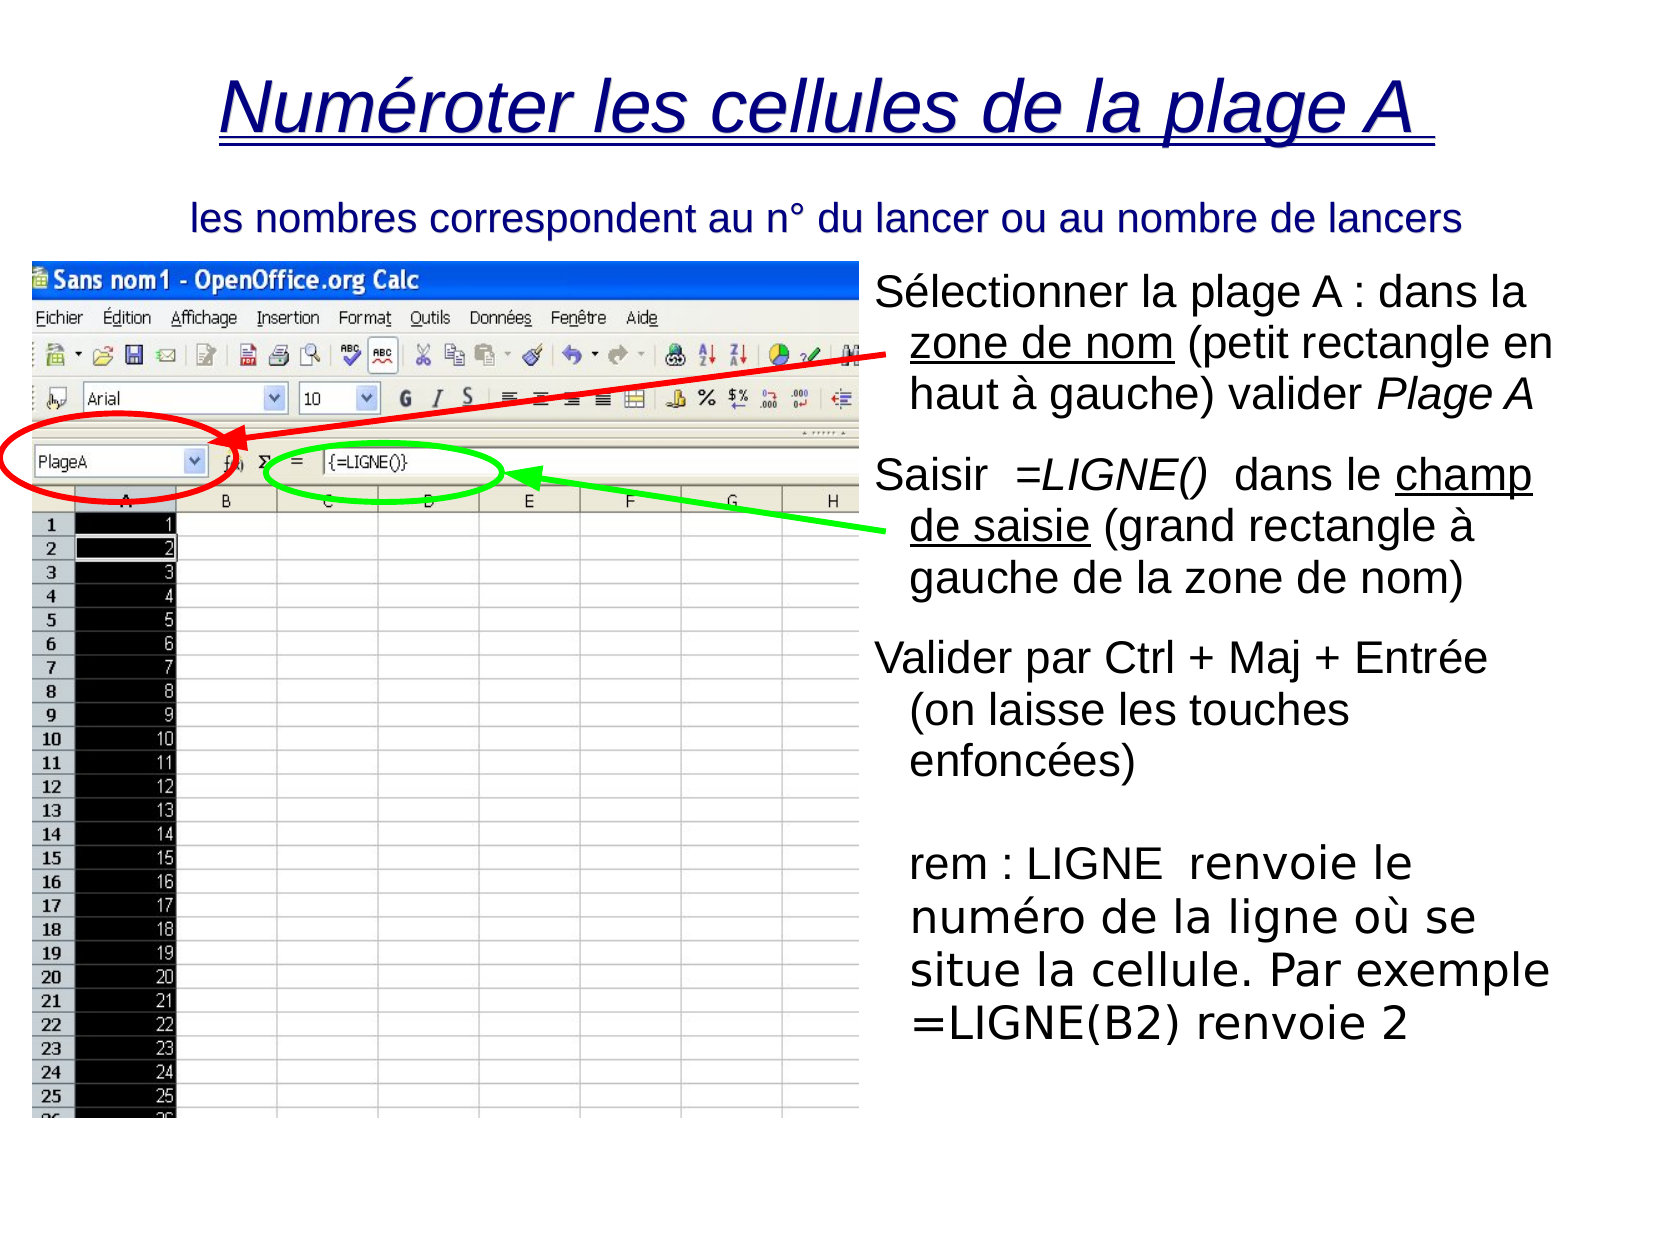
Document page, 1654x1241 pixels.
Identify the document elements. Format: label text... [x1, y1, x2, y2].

text_box [265, 442, 502, 502]
picture [32, 261, 859, 1118]
text_box [0, 413, 237, 502]
title Numéroter les cellules de la plage A les nombres correspondent au n° du lancer ou au nombre de lancers [82, 49, 1571, 257]
list Sélectionner la plage A : dans la zone de nom (petit rectangle en haut à gauche) valider Plage A Saisir =LIGNE() dans le champ de saisie (grand rectangle à gauche de la zone de nom) Valider par Ctrl + Maj + Entrée (on laisse les touches enfoncées) rem : LIGNE renvoie le numéro de la ligne où se situe la cellule. Par exemple =LIGNE(B2) renvoie 2 [859, 265, 1565, 1100]
